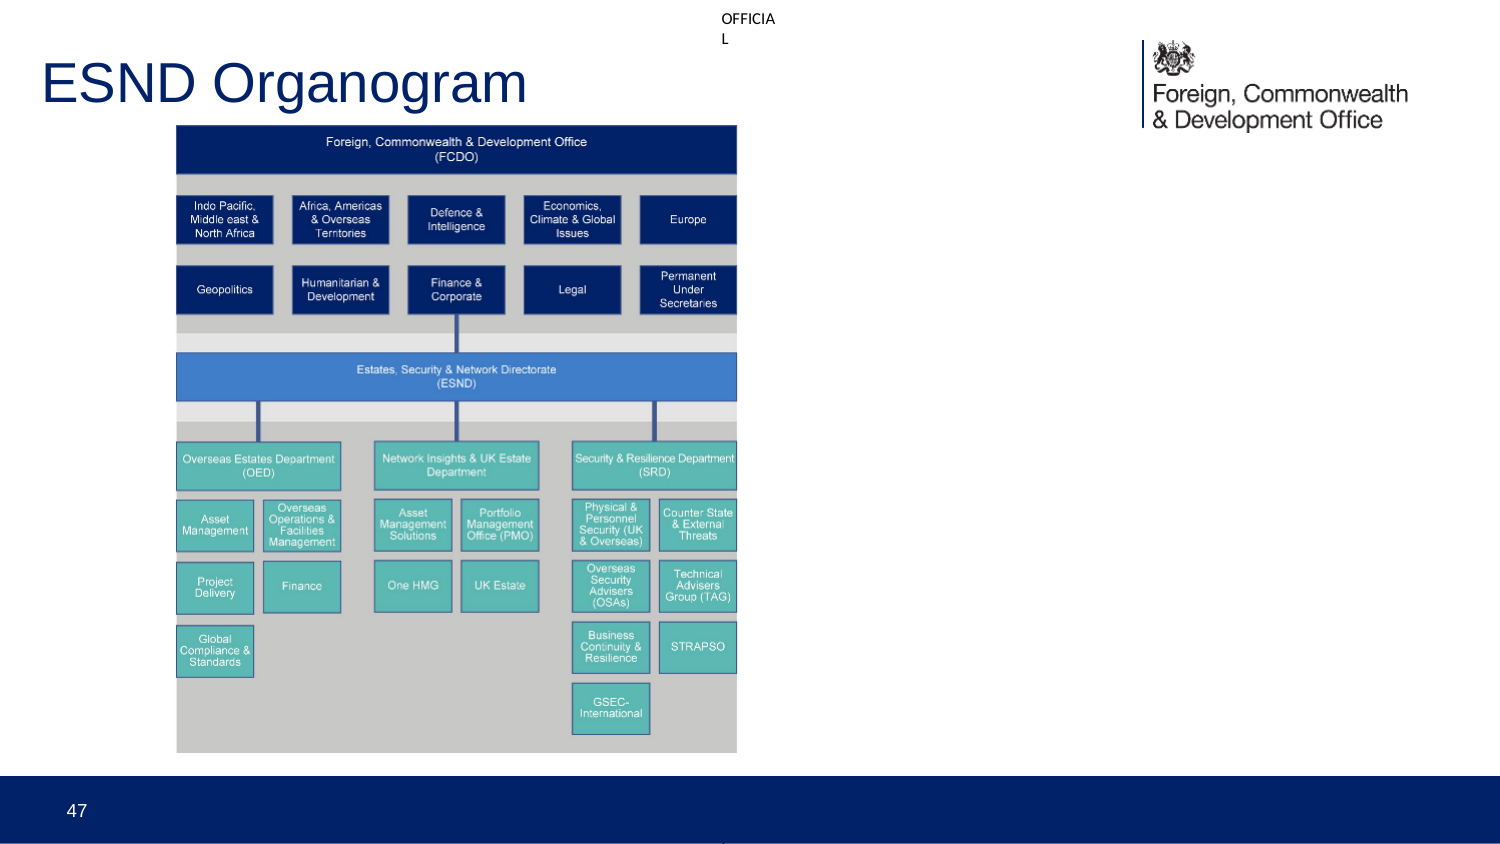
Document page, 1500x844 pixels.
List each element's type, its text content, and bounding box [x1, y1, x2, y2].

title ESND Organogram [41, 45, 1359, 126]
text_box [0, 776, 1500, 844]
picture [174, 125, 742, 753]
